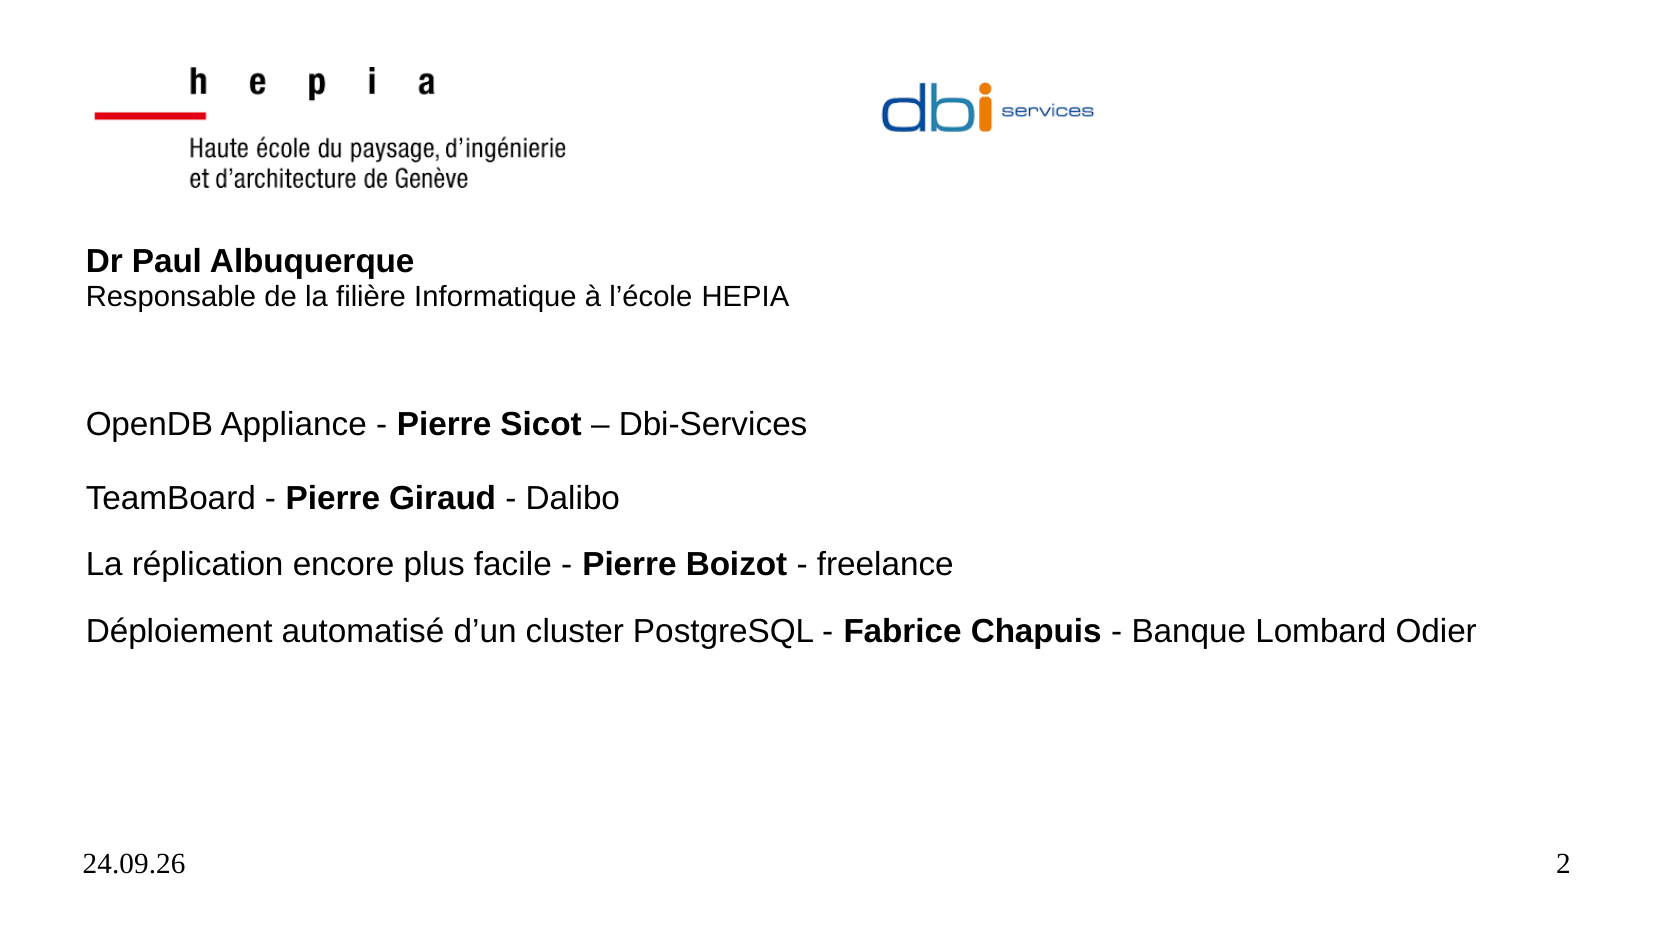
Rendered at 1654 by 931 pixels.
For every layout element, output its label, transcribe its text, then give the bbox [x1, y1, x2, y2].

subtitle Dr Paul Albuquerque Responsable de la filière Informatique à l’école HEPIA OpenDB Appliance - Pierre Sicot – Dbi-Services TeamBoard - Pierre Giraud - Dalibo La réplication encore plus facile - Pierre Boizot - freelance Déploiement automatisé d’un cluster PostgreSQL - Fabrice Chapuis - Banque Lombard Odier [85, 56, 1574, 931]
picture [823, 13, 1152, 202]
picture [93, 67, 567, 188]
